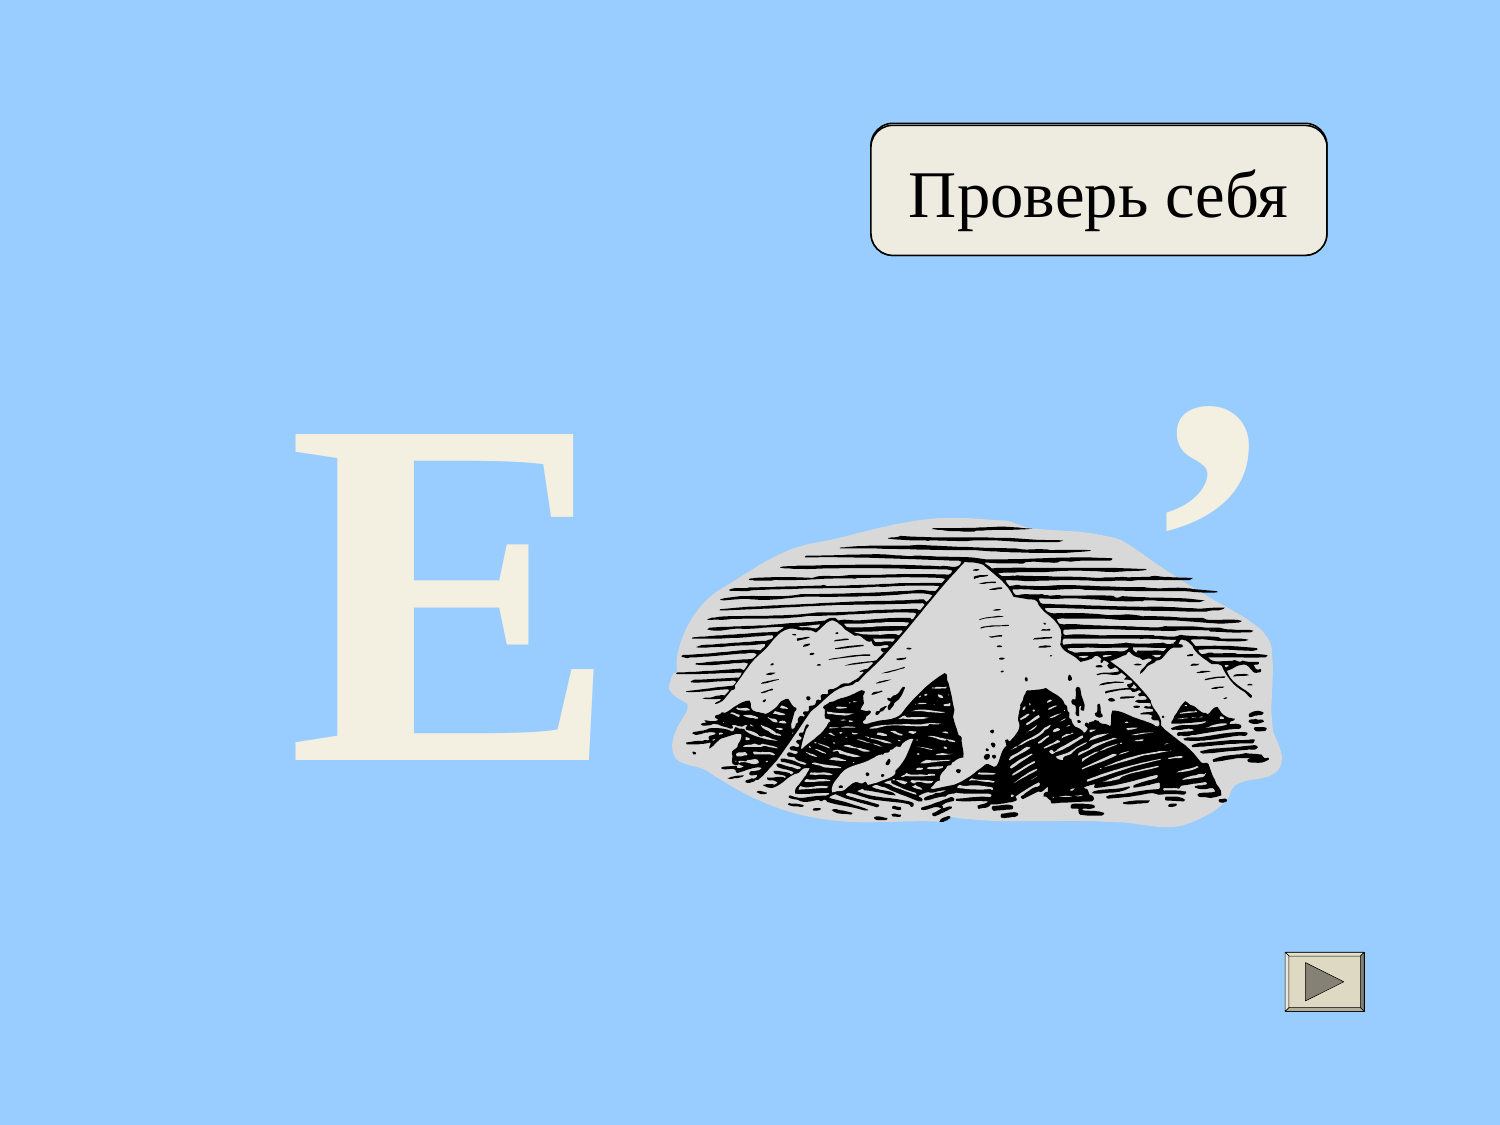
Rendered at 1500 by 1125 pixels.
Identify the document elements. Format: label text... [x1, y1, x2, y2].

text_box Е [165, 255, 743, 868]
picture [743, 515, 1289, 831]
text_box [870, 124, 1327, 255]
text_box , [925, 45, 1500, 558]
text_box [1286, 952, 1365, 1012]
